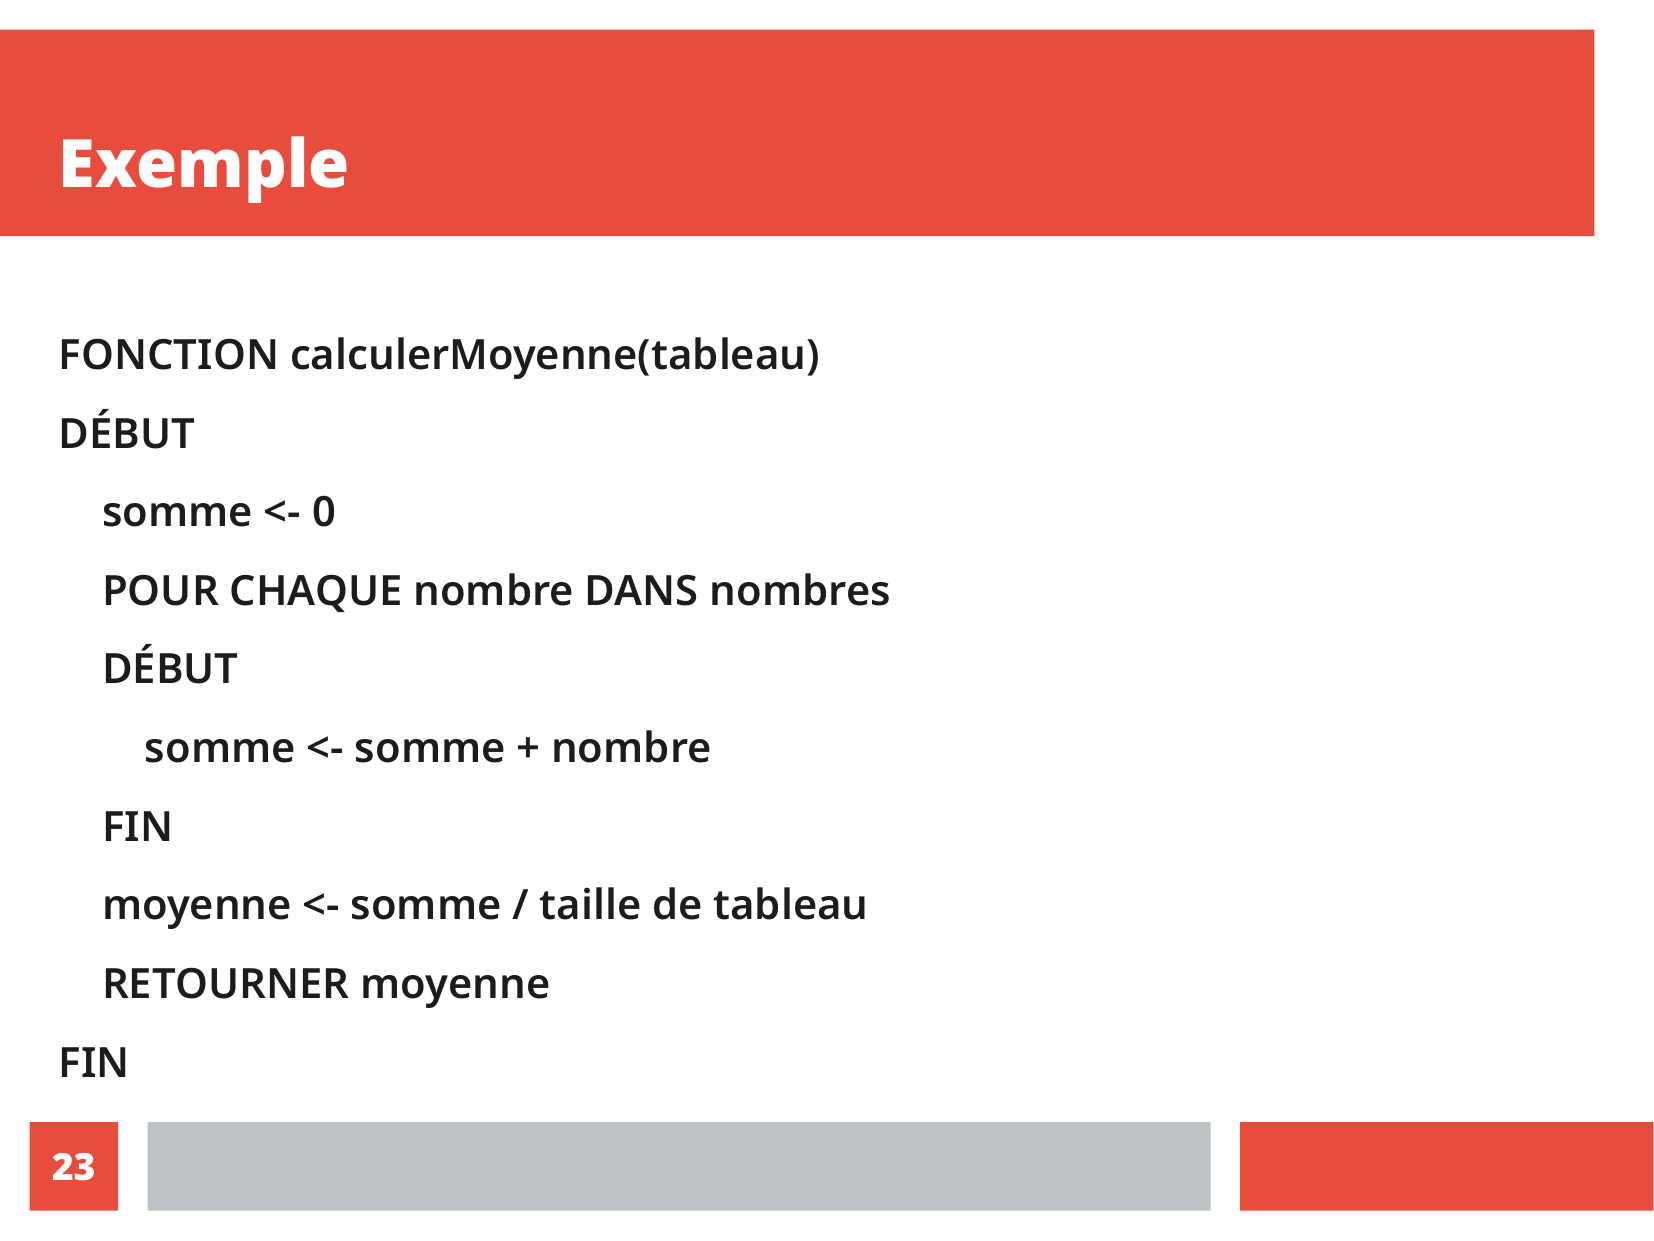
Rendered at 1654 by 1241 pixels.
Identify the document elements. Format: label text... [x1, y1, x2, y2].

list FONCTION calculerMoyenne(tableau) DÉBUT somme <- 0 POUR CHAQUE nombre DANS nombres DÉBUT somme <- somme + nombre FIN moyenne <- somme / taille de tableau RETOURNER moyenne FIN [59, 324, 1565, 1093]
title Exemple [59, 59, 1595, 207]
